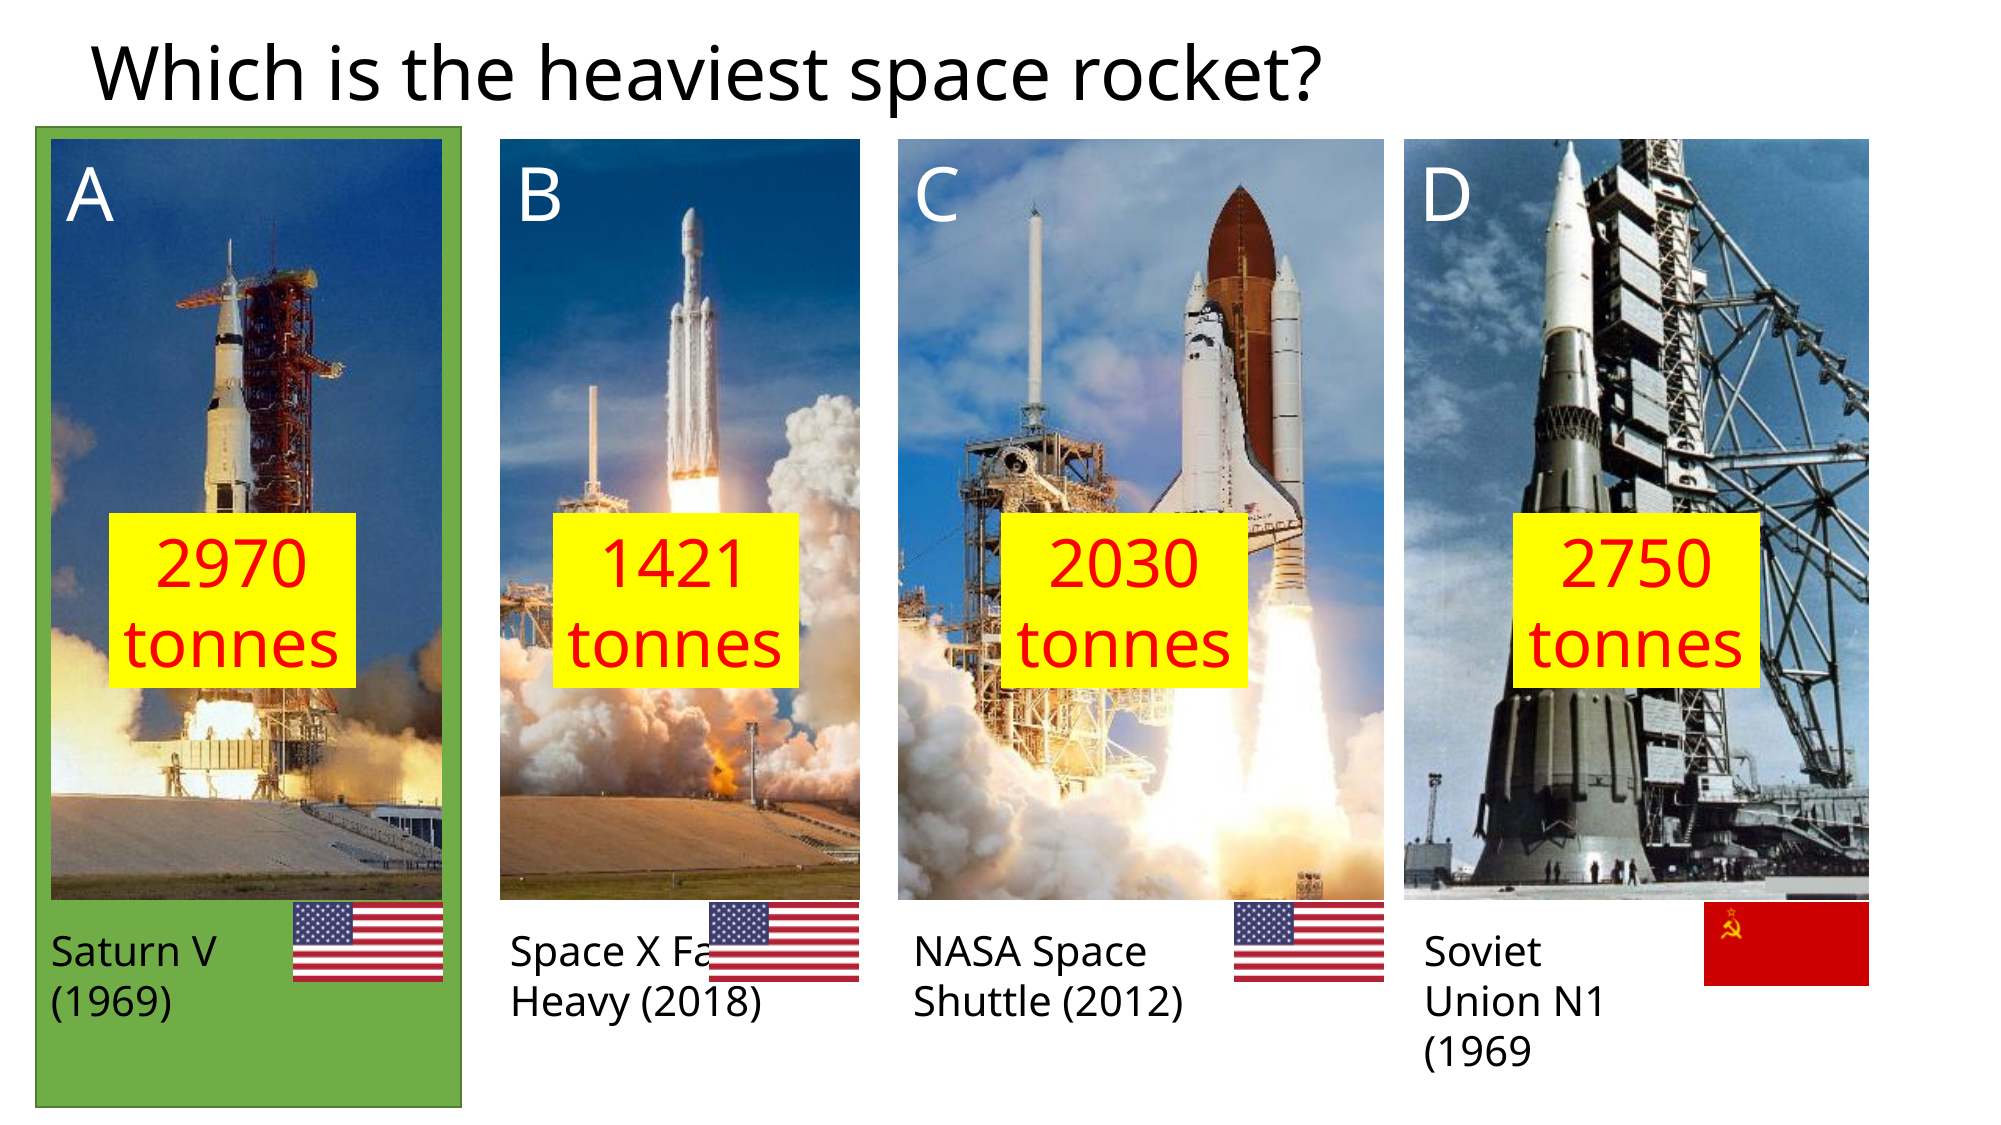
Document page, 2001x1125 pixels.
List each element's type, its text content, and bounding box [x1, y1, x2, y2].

picture [709, 902, 859, 982]
picture [51, 139, 442, 900]
text_box C [898, 139, 988, 246]
picture [1404, 139, 1869, 900]
picture [293, 902, 443, 982]
text_box 2030 tonnes [1001, 513, 1248, 688]
text_box 1421 tonnes [553, 513, 799, 688]
text_box B [500, 139, 590, 246]
text_box [36, 1034, 461, 1107]
text_box Soviet Union N1 (1969 [1408, 917, 1659, 1085]
picture [898, 139, 1384, 900]
text_box Which is the heaviest space rocket? [75, 18, 1940, 125]
text_box Saturn V (1969) [35, 917, 494, 1034]
picture [1234, 902, 1384, 982]
text_box NASA Space Shuttle (2012) [898, 917, 1268, 1085]
text_box 2750 tonnes [1513, 513, 1760, 688]
picture [1704, 902, 1869, 986]
text_box A [51, 139, 140, 246]
text_box Space X Falcon Heavy (2018) [494, 917, 865, 1085]
text_box D [1404, 139, 1494, 246]
text_box 2970 tonnes [109, 513, 356, 688]
text_box [36, 127, 461, 917]
picture [500, 139, 860, 900]
